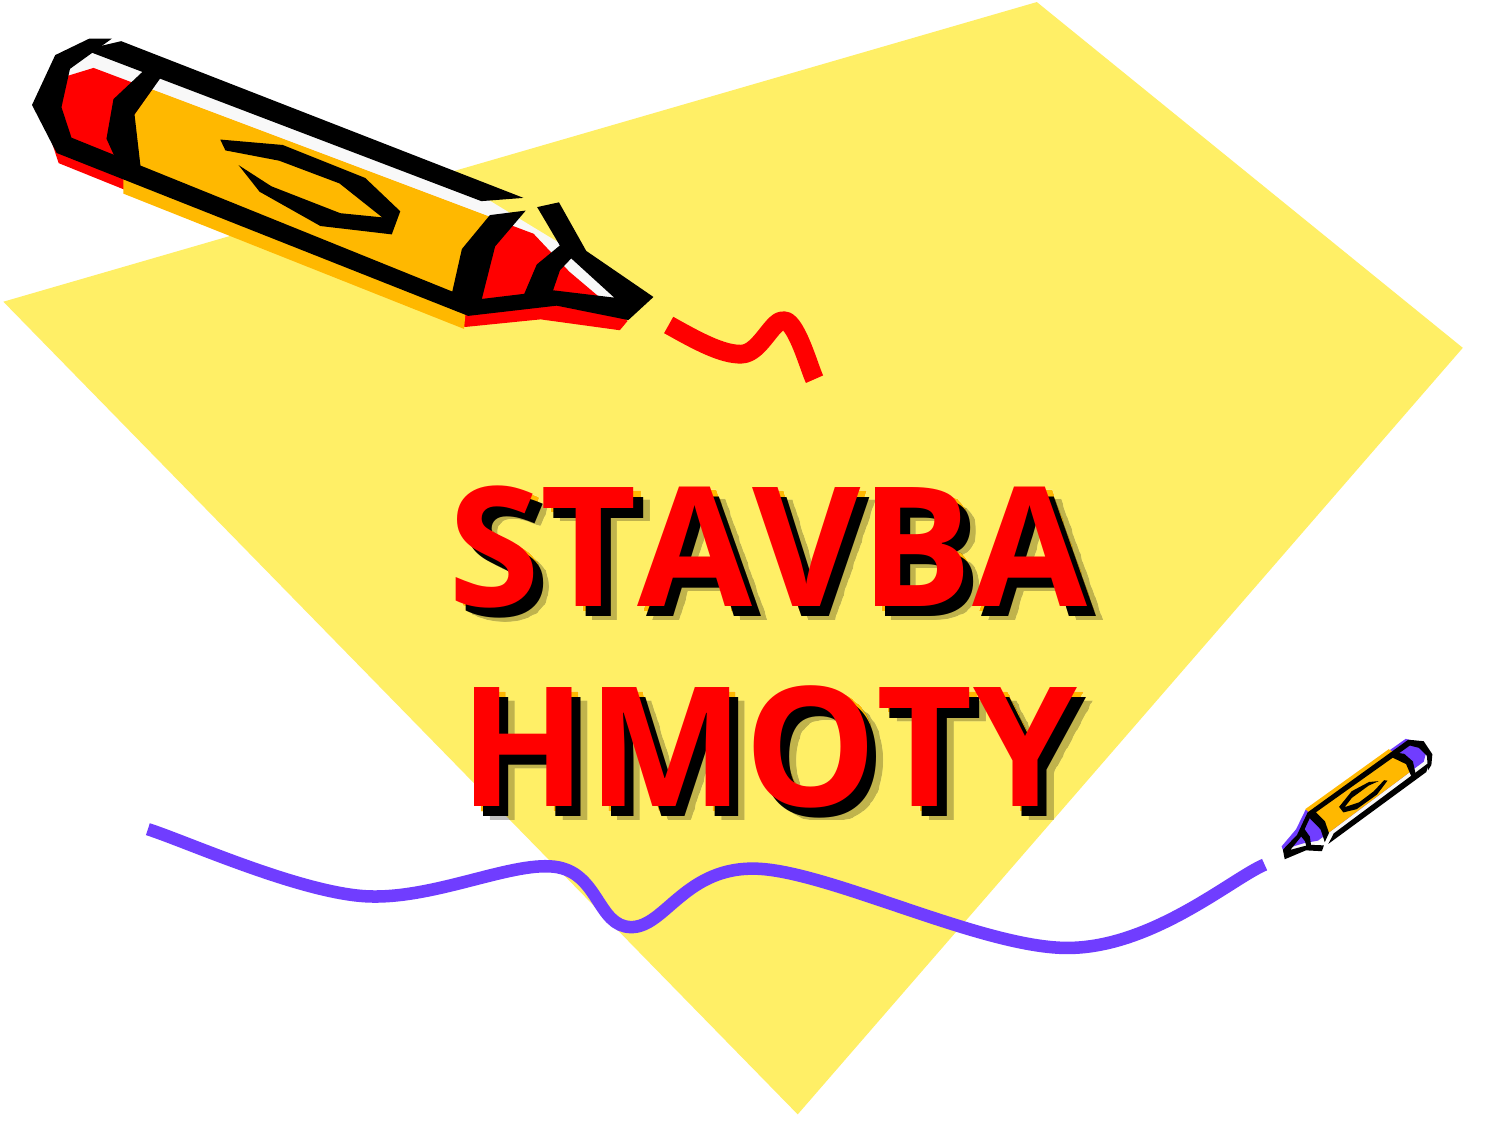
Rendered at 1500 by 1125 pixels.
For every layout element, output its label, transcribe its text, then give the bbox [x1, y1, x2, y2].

title STAVBA HMOTY [243, 432, 1294, 806]
